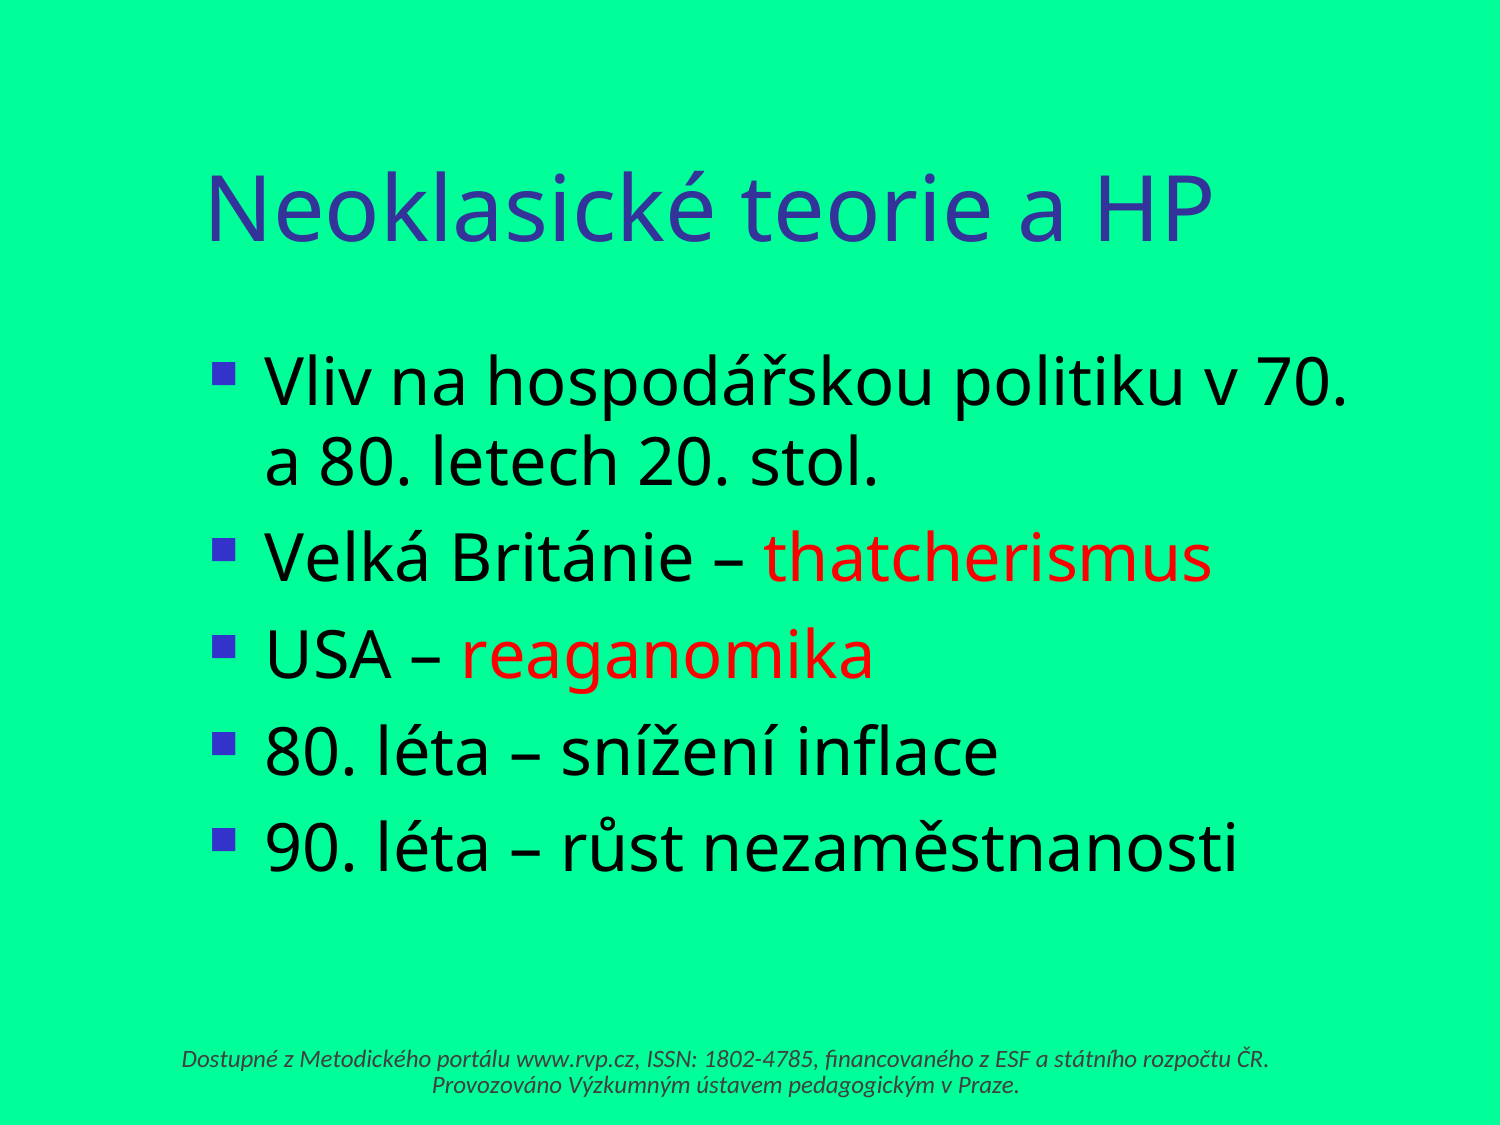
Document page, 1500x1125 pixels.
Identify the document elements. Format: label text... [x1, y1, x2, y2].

text_box Dostupné z Metodického portálu www.rvp.cz, ISSN: 1802-4785, financovaného z ESF a státního rozpočtu ČR. Provozováno Výzkumným ústavem pedagogickým v Praze. [105, 1042, 1348, 1103]
title Neoklasické teorie a HP [188, 26, 1468, 268]
list Vliv na hospodářskou politiku v 70. a 80. letech 20. stol. Velká Británie – thatcherismus USA – reaganomika 80. léta – snížení inflace 90. léta – růst nezaměstnanosti [193, 331, 1469, 1007]
